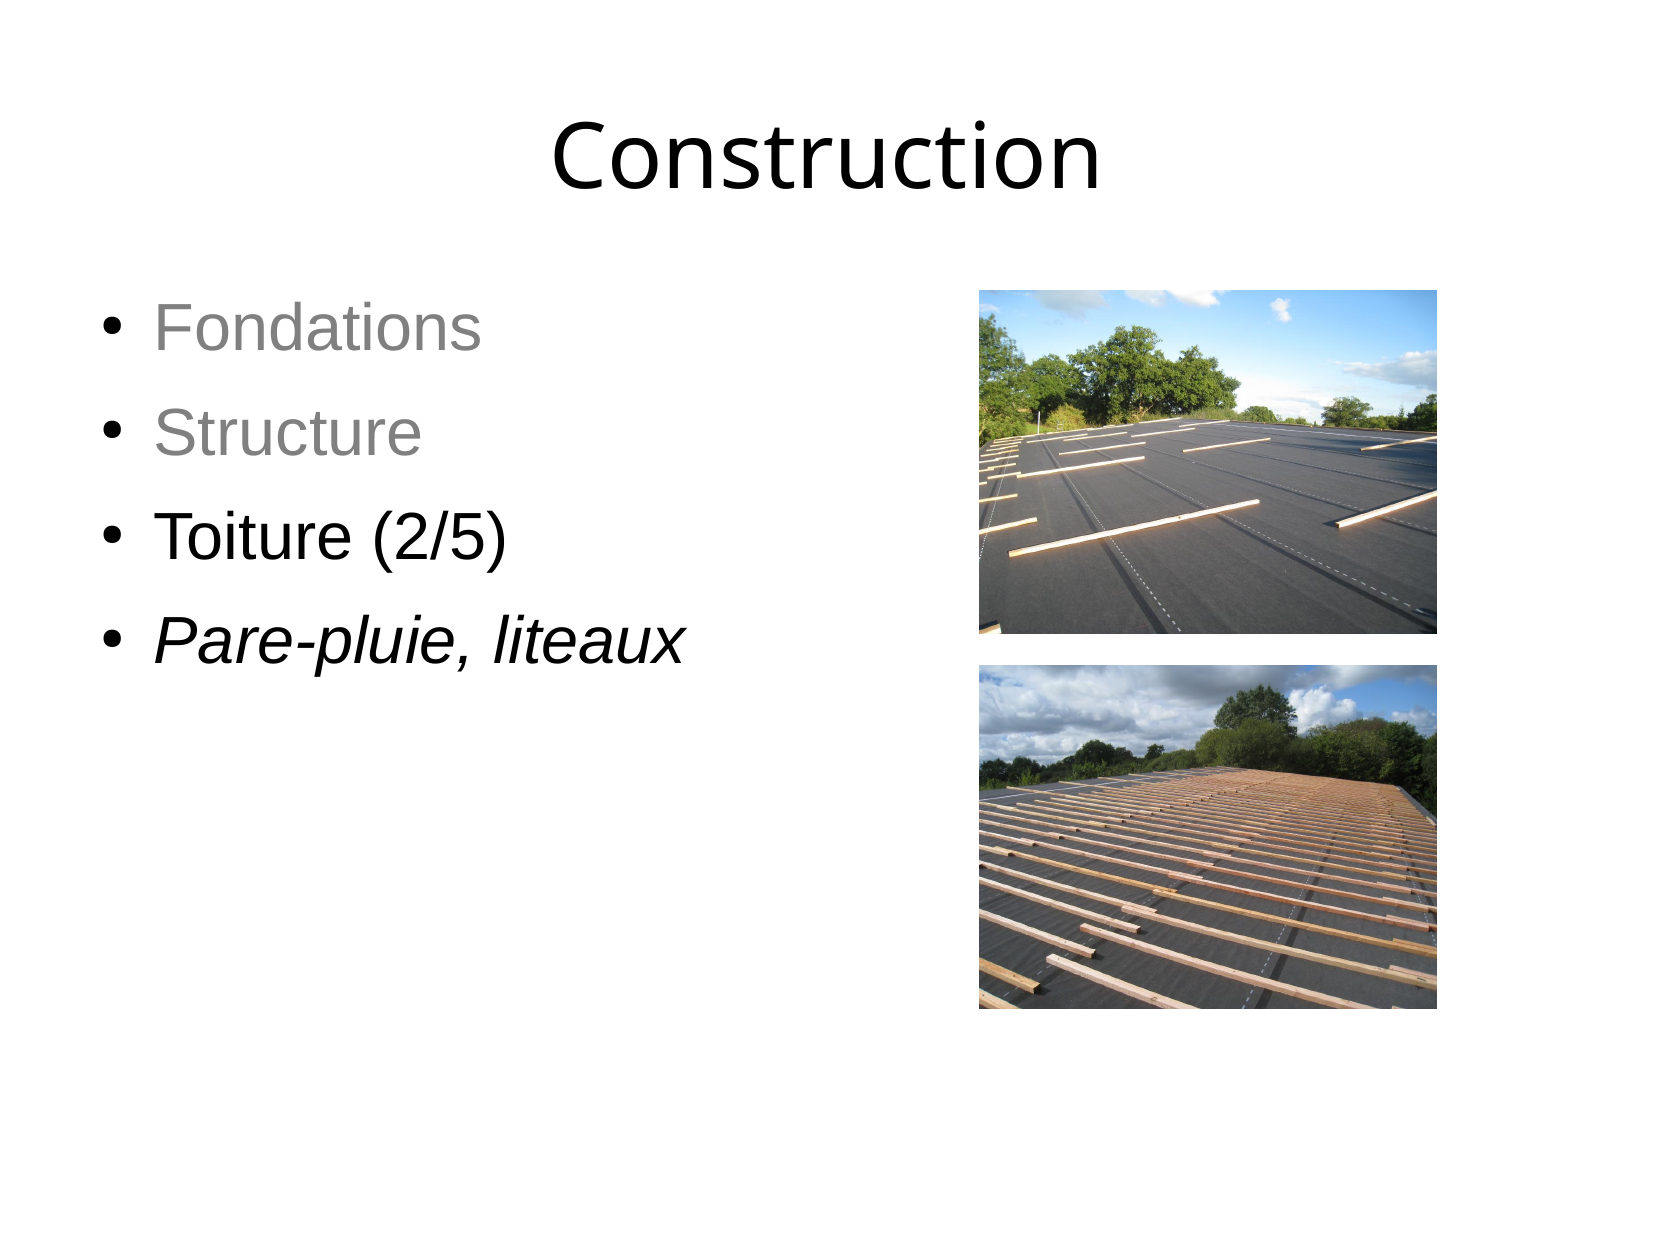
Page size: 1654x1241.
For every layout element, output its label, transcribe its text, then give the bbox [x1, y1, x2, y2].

list Fondations Structure Toiture (2/5) Pare-pluie, liteaux [82, 290, 809, 1010]
picture [979, 665, 1437, 1009]
title Construction [82, 49, 1571, 257]
picture [979, 290, 1437, 634]
